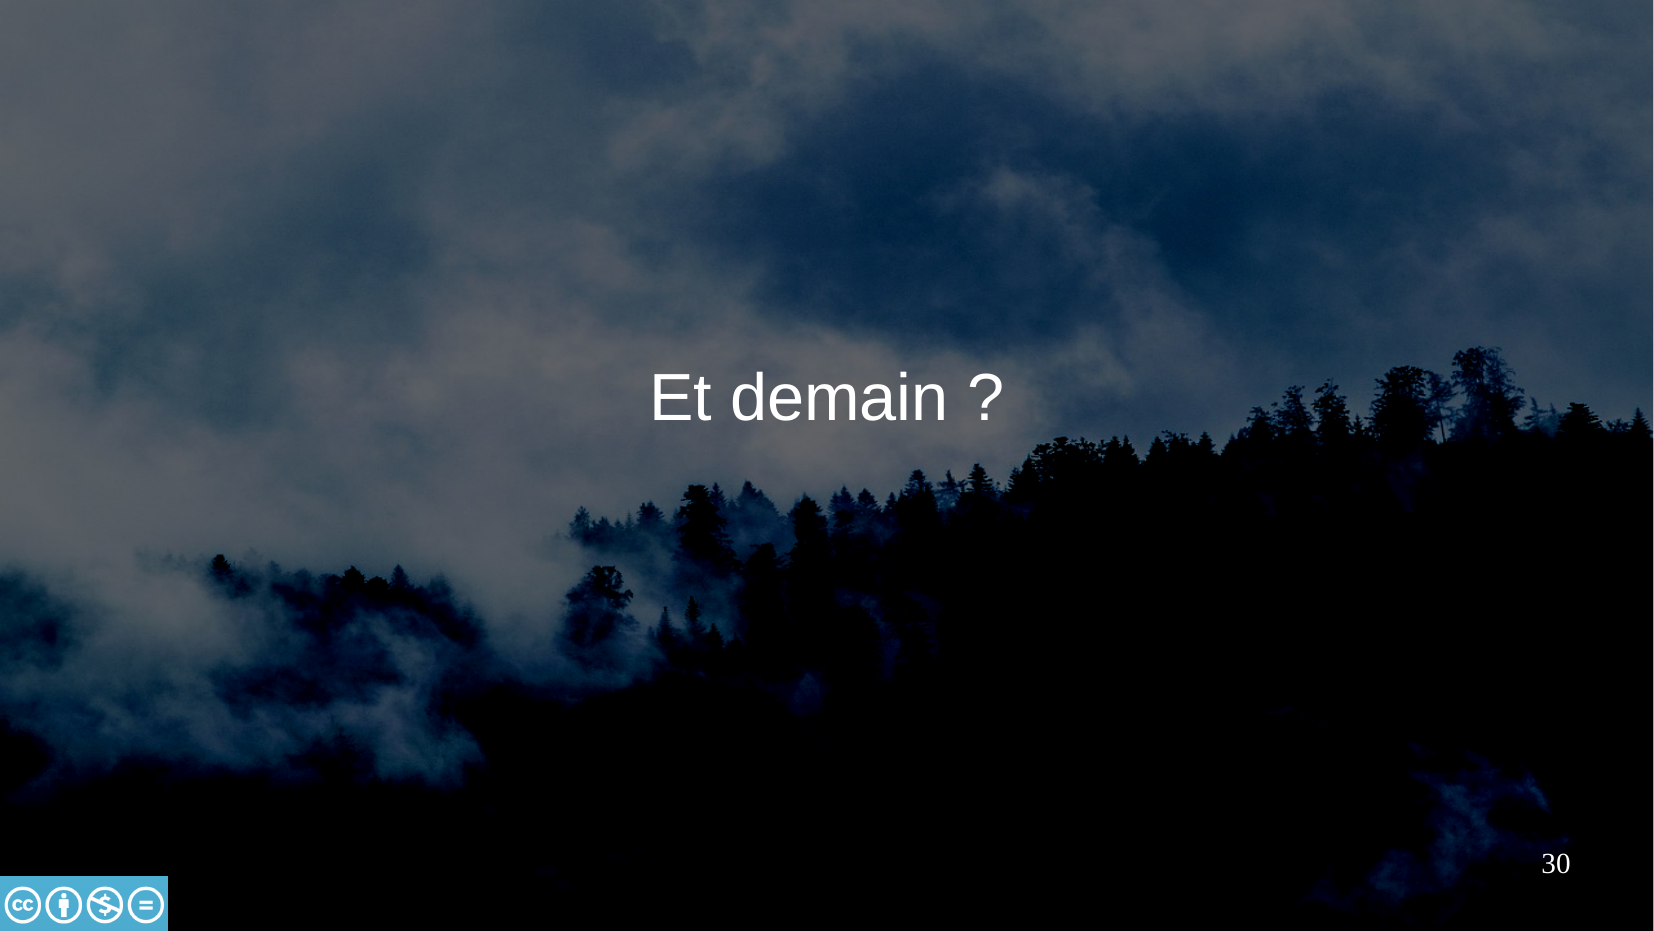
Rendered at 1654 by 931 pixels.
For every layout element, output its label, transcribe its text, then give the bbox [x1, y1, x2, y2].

picture [0, 876, 168, 931]
subtitle Et demain ? [82, 37, 1571, 757]
